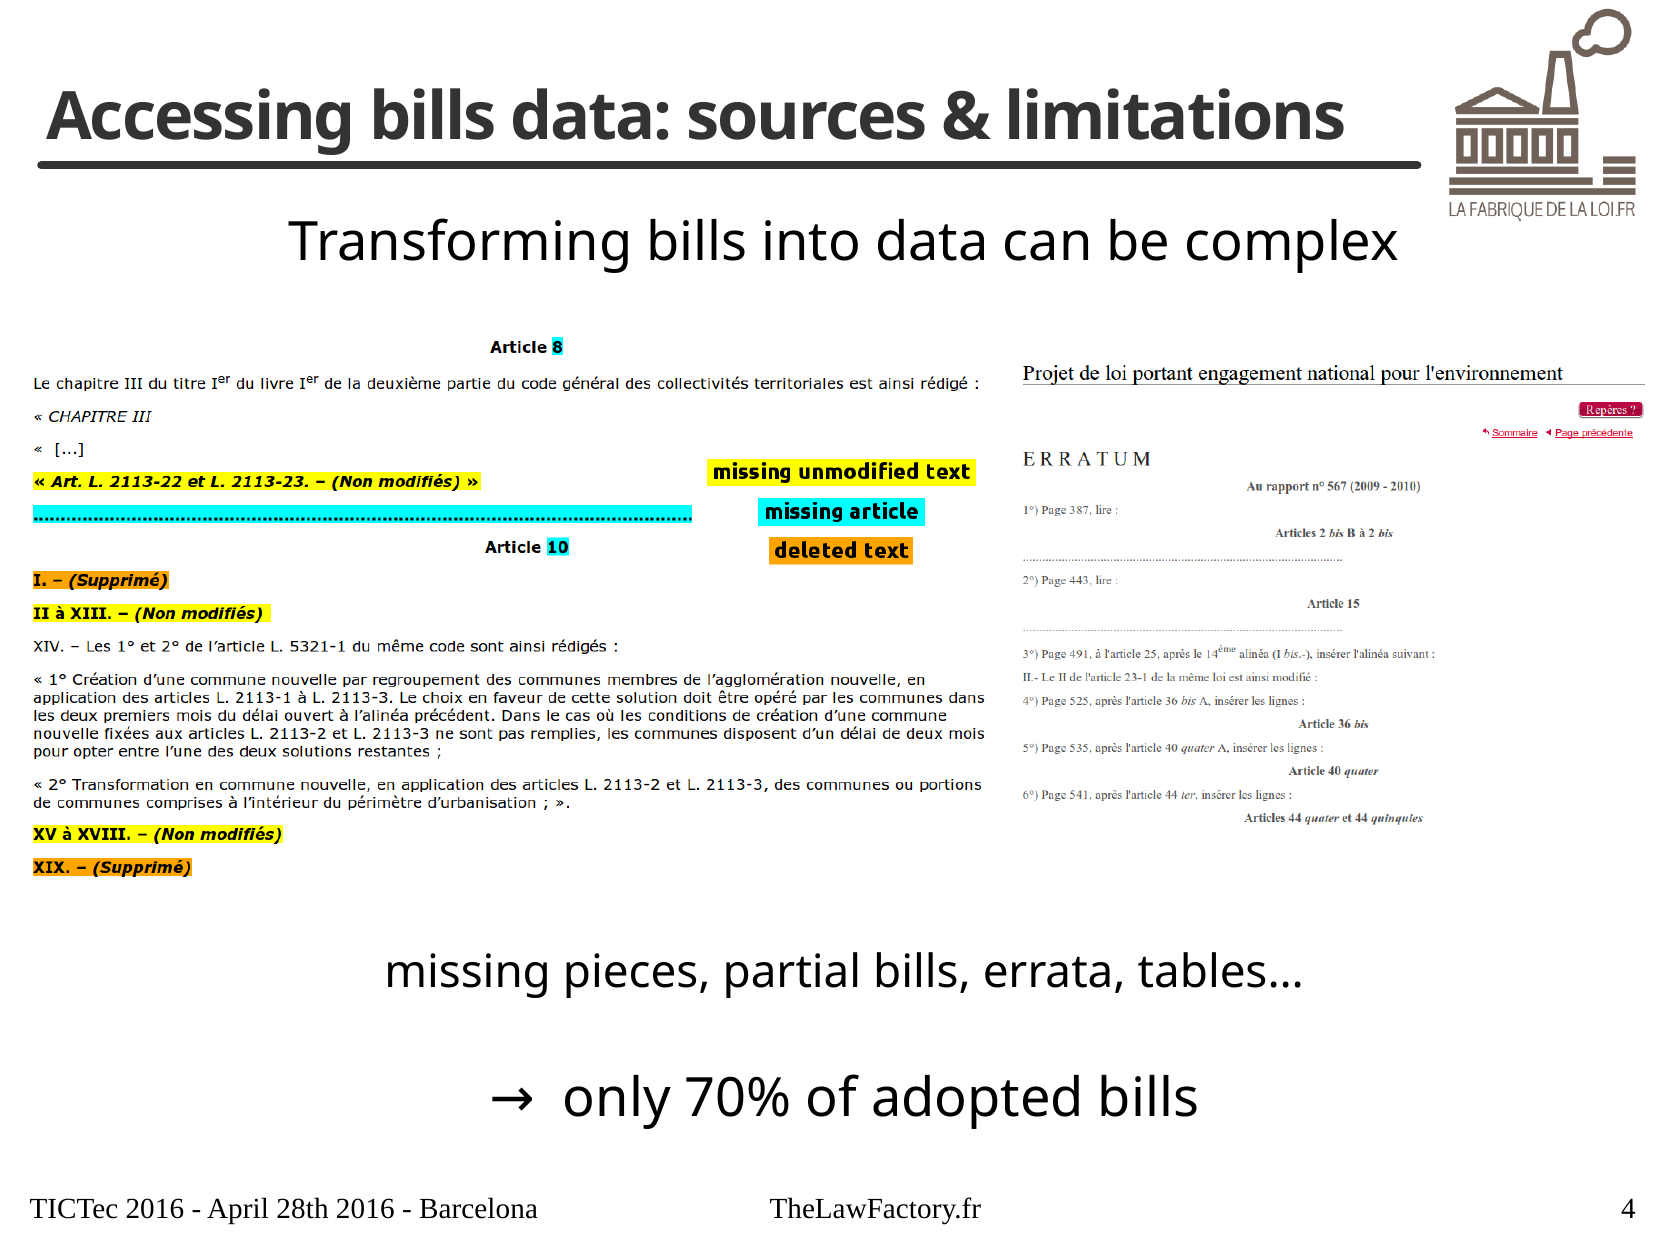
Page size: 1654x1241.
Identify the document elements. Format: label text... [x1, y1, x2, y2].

subtitle Transforming bills into data can be complex missing pieces, partial bills, errata, tables… → only 70% of adopted bills [82, 224, 1571, 1111]
picture [18, 328, 1000, 888]
title Accessing bills data: sources & limitations [29, 37, 1518, 189]
picture [1015, 355, 1654, 829]
picture [1429, 0, 1654, 225]
